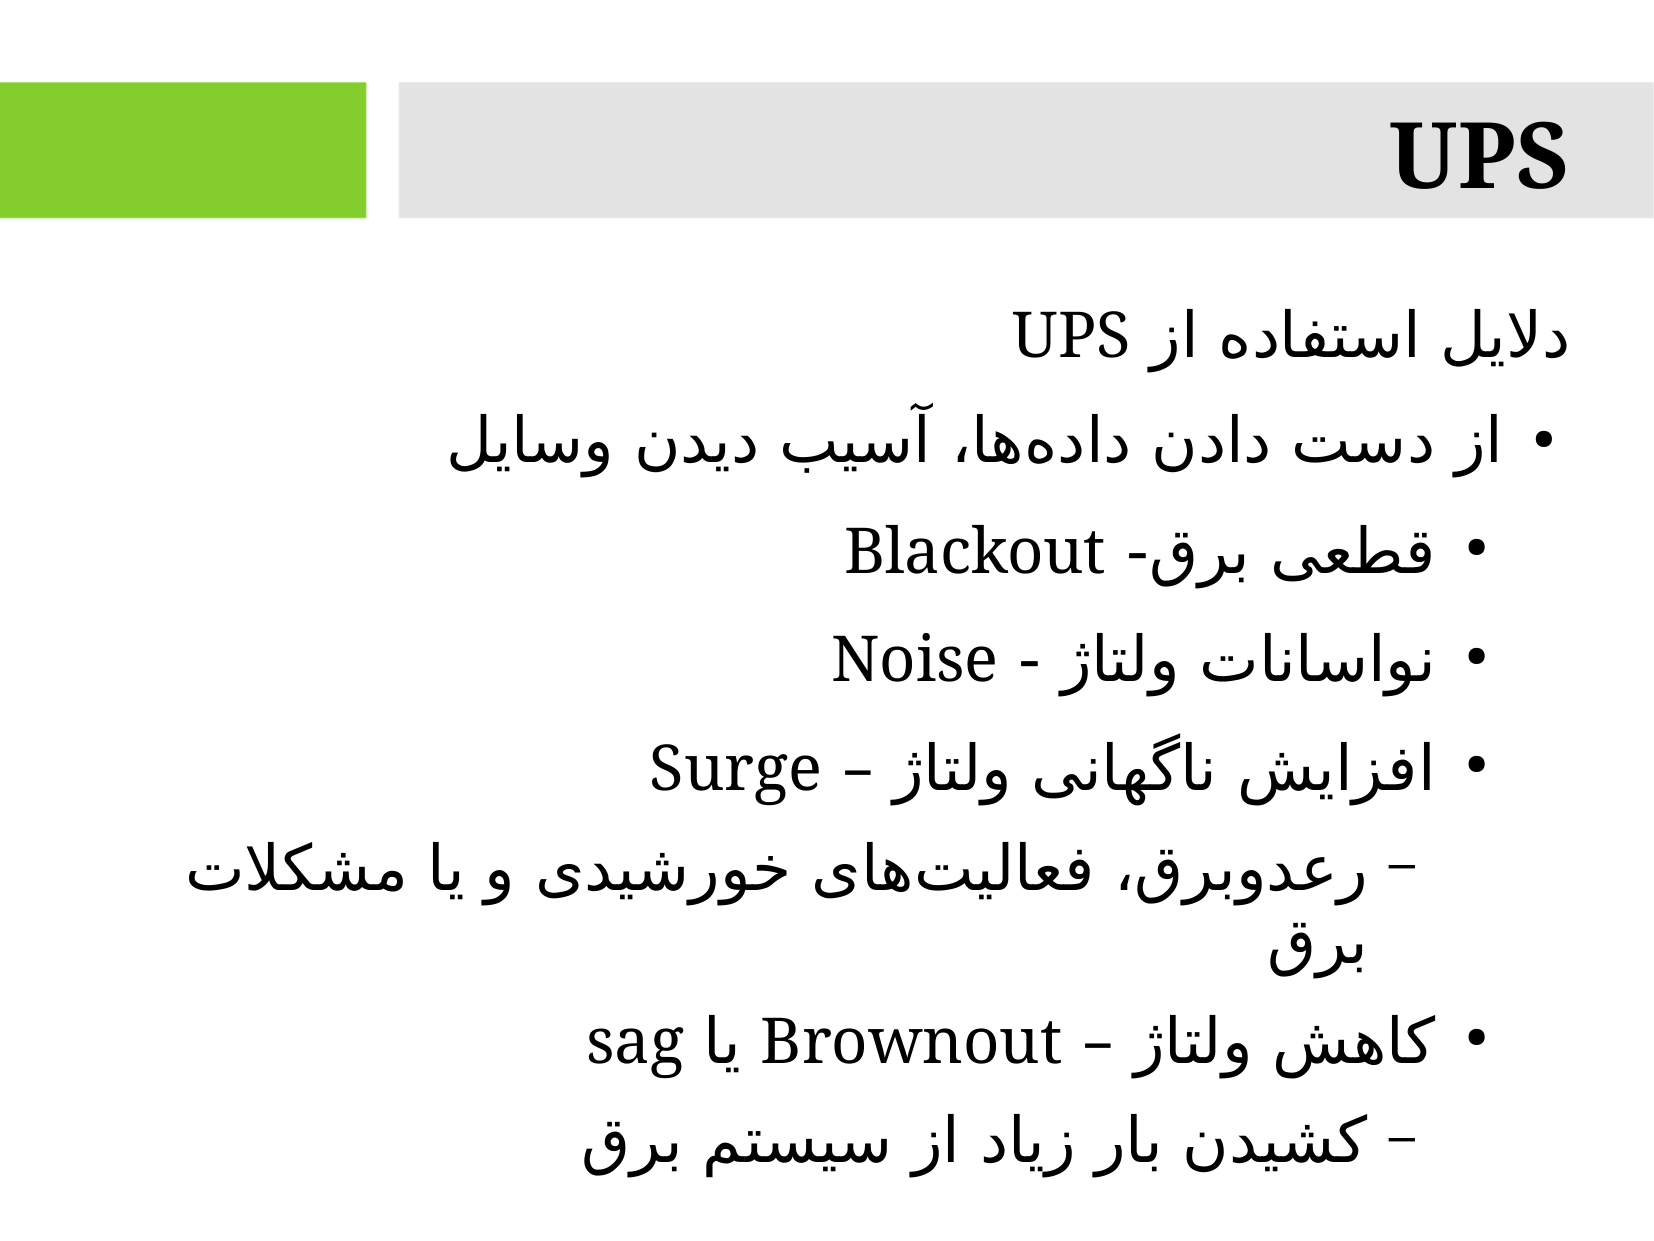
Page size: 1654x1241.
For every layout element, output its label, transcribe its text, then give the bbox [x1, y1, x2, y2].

picture [0, 0, 1654, 1241]
title UPS [82, 49, 1571, 257]
list دلایل استفاده از UPS از دست دادن داده‌ها، آسیب دیدن وسایل قطعی برق- Blackout نواسانات ولتاژ - Noise افزایش ناگهانی ولتاژ – Surge رعدوبرق، فعالیت‌های خورشیدی و یا مشکلات برق کاهش ولتاژ – Brownout یا sag کشیدن بار زیاد از سیستم برق [82, 290, 1571, 1182]
